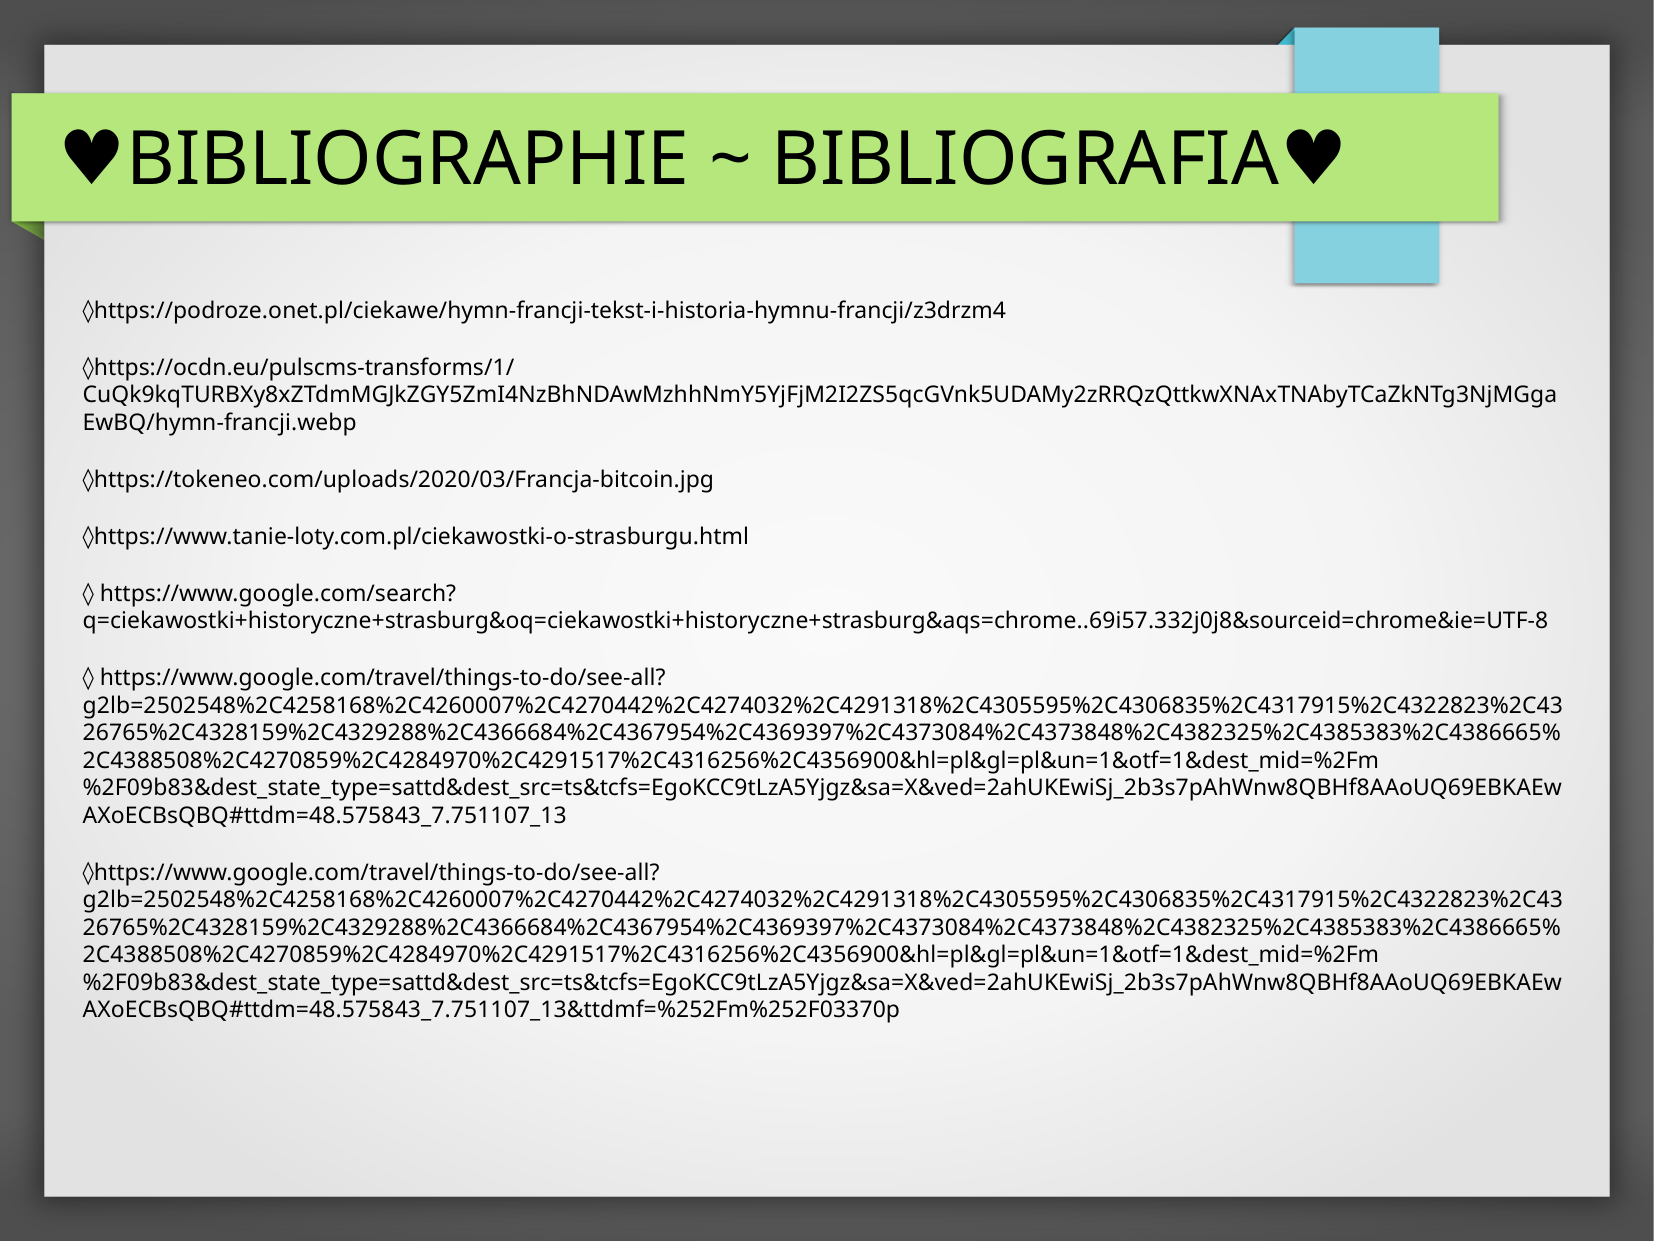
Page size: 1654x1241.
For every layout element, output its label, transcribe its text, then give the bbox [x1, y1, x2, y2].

title ♥BIBLIOGRAPHIE ~ BIBLIOGRAFIA♥ [59, 23, 1536, 286]
list ◊https://podroze.onet.pl/ciekawe/hymn-francji-tekst-i-historia-hymnu-francji/z3drzm4 ◊https://ocdn.eu/pulscms-transforms/1/CuQk9kqTURBXy8xZTdmMGJkZGY5ZmI4NzBhNDAwMzhhNmY5YjFjM2I2ZS5qcGVnk5UDAMy2zRRQzQttkwXNAxTNAbyTCaZkNTg3NjMGgaEwBQ/hymn-francji.webp ◊https://tokeneo.com/uploads/2020/03/Francja-bitcoin.jpg ◊https://www.tanie-loty.com.pl/ciekawostki-o-strasburgu.html ◊ https://www.google.com/search?q=ciekawostki+historyczne+strasburg&oq=ciekawostki+historyczne+strasburg&aqs=chrome..69i57.332j0j8&sourceid=chrome&ie=UTF-8 ◊ https://www.google.com/travel/things-to-do/see-all?g2lb=2502548%2C4258168%2C4260007%2C4270442%2C4274032%2C4291318%2C4305595%2C4306835%2C4317915%2C4322823%2C4326765%2C4328159%2C4329288%2C4366684%2C4367954%2C4369397%2C4373084%2C4373848%2C4382325%2C4385383%2C4386665%2C4388508%2C4270859%2C4284970%2C4291517%2C4316256%2C4356900&hl=pl&gl=pl&un=1&otf=1&dest_mid=%2Fm%2F09b83&dest_state_type=sattd&dest_src=ts&tcfs=EgoKCC9tLzA5Yjgz&sa=X&ved=2ahUKEwiSj_2b3s7pAhWnw8QBHf8AAoUQ69EBKAEwAXoECBsQBQ#ttdm=48.575843_7.751107_13 ◊https://www.google.com/travel/things-to-do/see-all?g2lb=2502548%2C4258168%2C4260007%2C4270442%2C4274032%2C4291318%2C4305595%2C4306835%2C4317915%2C4322823%2C4326765%2C4328159%2C4329288%2C4366684%2C4367954%2C4369397%2C4373084%2C4373848%2C4382325%2C4385383%2C4386665%2C4388508%2C4270859%2C4284970%2C4291517%2C4316256%2C4356900&hl=pl&gl=pl&un=1&otf=1&dest_mid=%2Fm%2F09b83&dest_state_type=sattd&dest_src=ts&tcfs=EgoKCC9tLzA5Yjgz&sa=X&ved=2ahUKEwiSj_2b3s7pAhWnw8QBHf8AAoUQ69EBKAEwAXoECBsQBQ#ttdm=48.575843_7.751107_13&ttdmf=%252Fm%252F03370p [82, 295, 1571, 1134]
